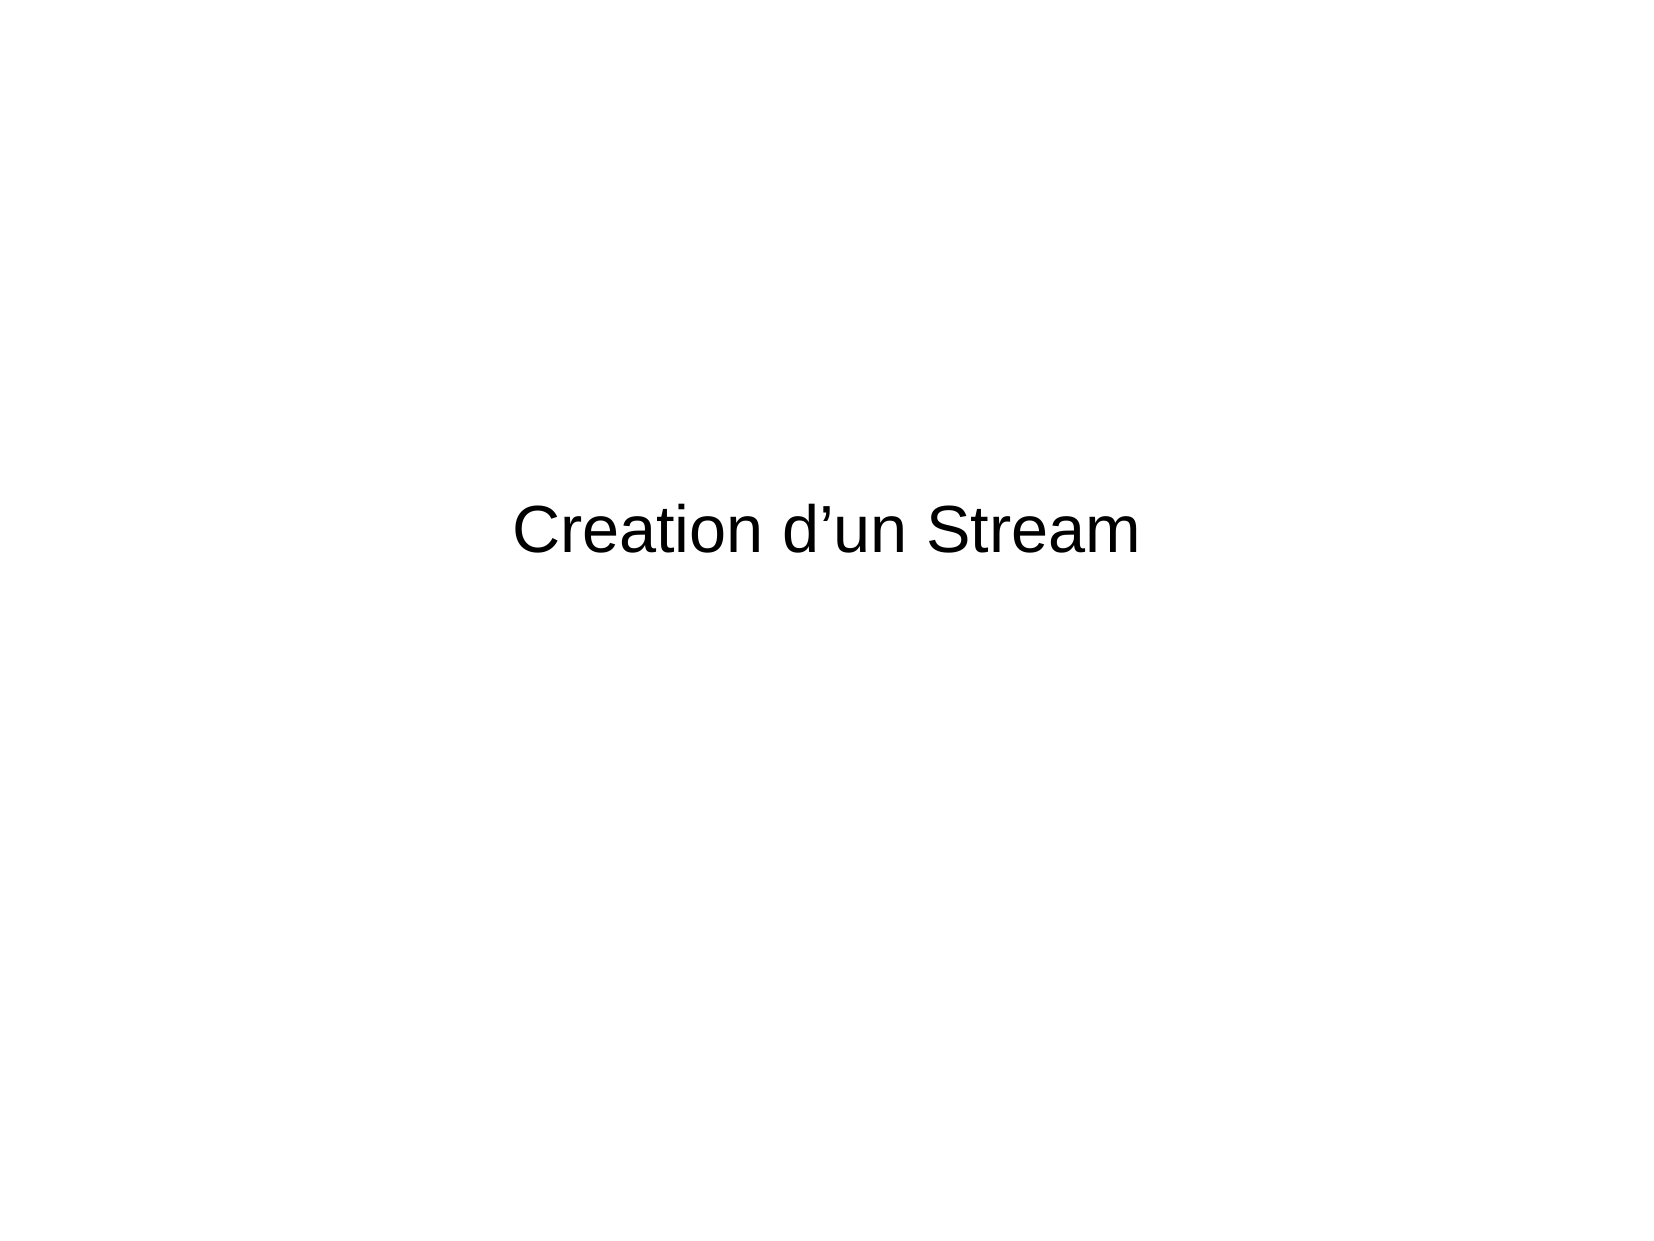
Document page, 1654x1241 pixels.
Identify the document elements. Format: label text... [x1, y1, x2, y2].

subtitle Creation d’un Stream [82, 49, 1571, 1010]
